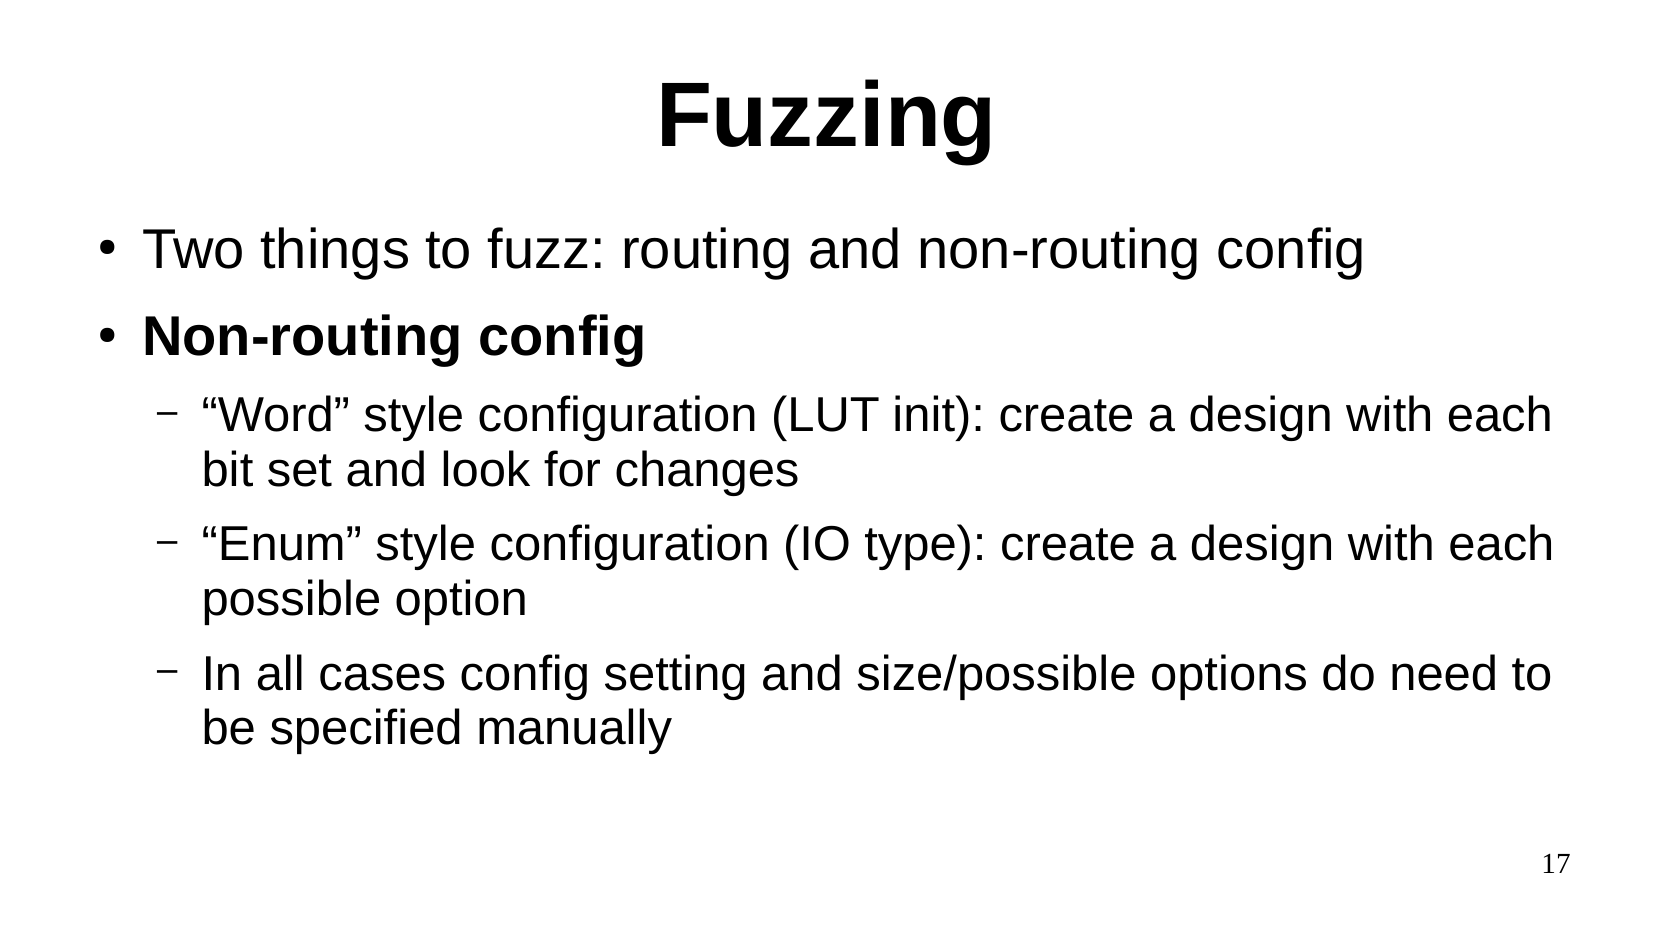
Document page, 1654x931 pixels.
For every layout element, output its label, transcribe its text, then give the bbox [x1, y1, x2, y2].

list Two things to fuzz: routing and non-routing config Non-routing config “Word” style configuration (LUT init): create a design with each bit set and look for changes “Enum” style configuration (IO type): create a design with each possible option In all cases config setting and size/possible options do need to be specified manually [82, 217, 1571, 758]
title Fuzzing [82, 37, 1571, 193]
